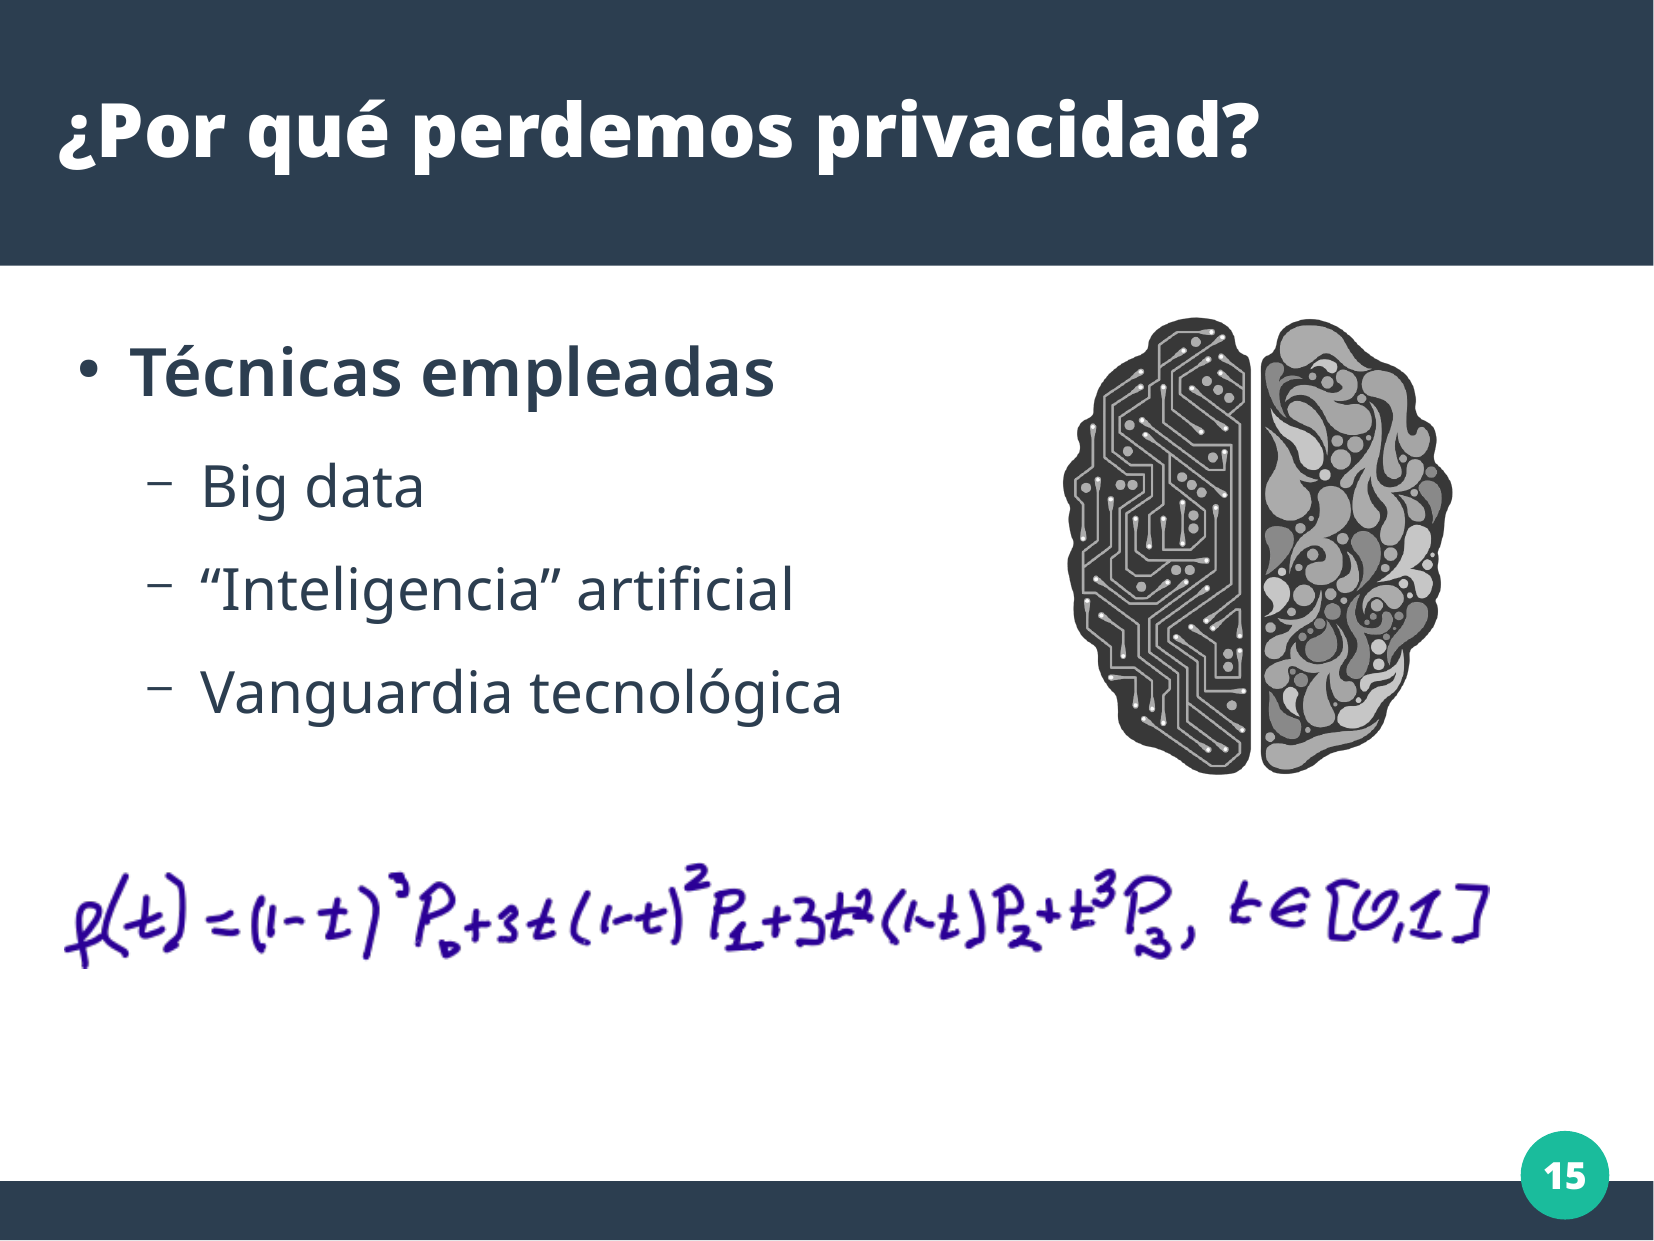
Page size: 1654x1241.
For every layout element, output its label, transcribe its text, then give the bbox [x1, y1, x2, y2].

title ¿Por qué perdemos privacidad? [59, 49, 1595, 207]
picture [64, 862, 1490, 969]
picture [1062, 317, 1453, 775]
list Técnicas empleadas Big data “Inteligencia” artificial Vanguardia tecnológica [59, 324, 1595, 1152]
